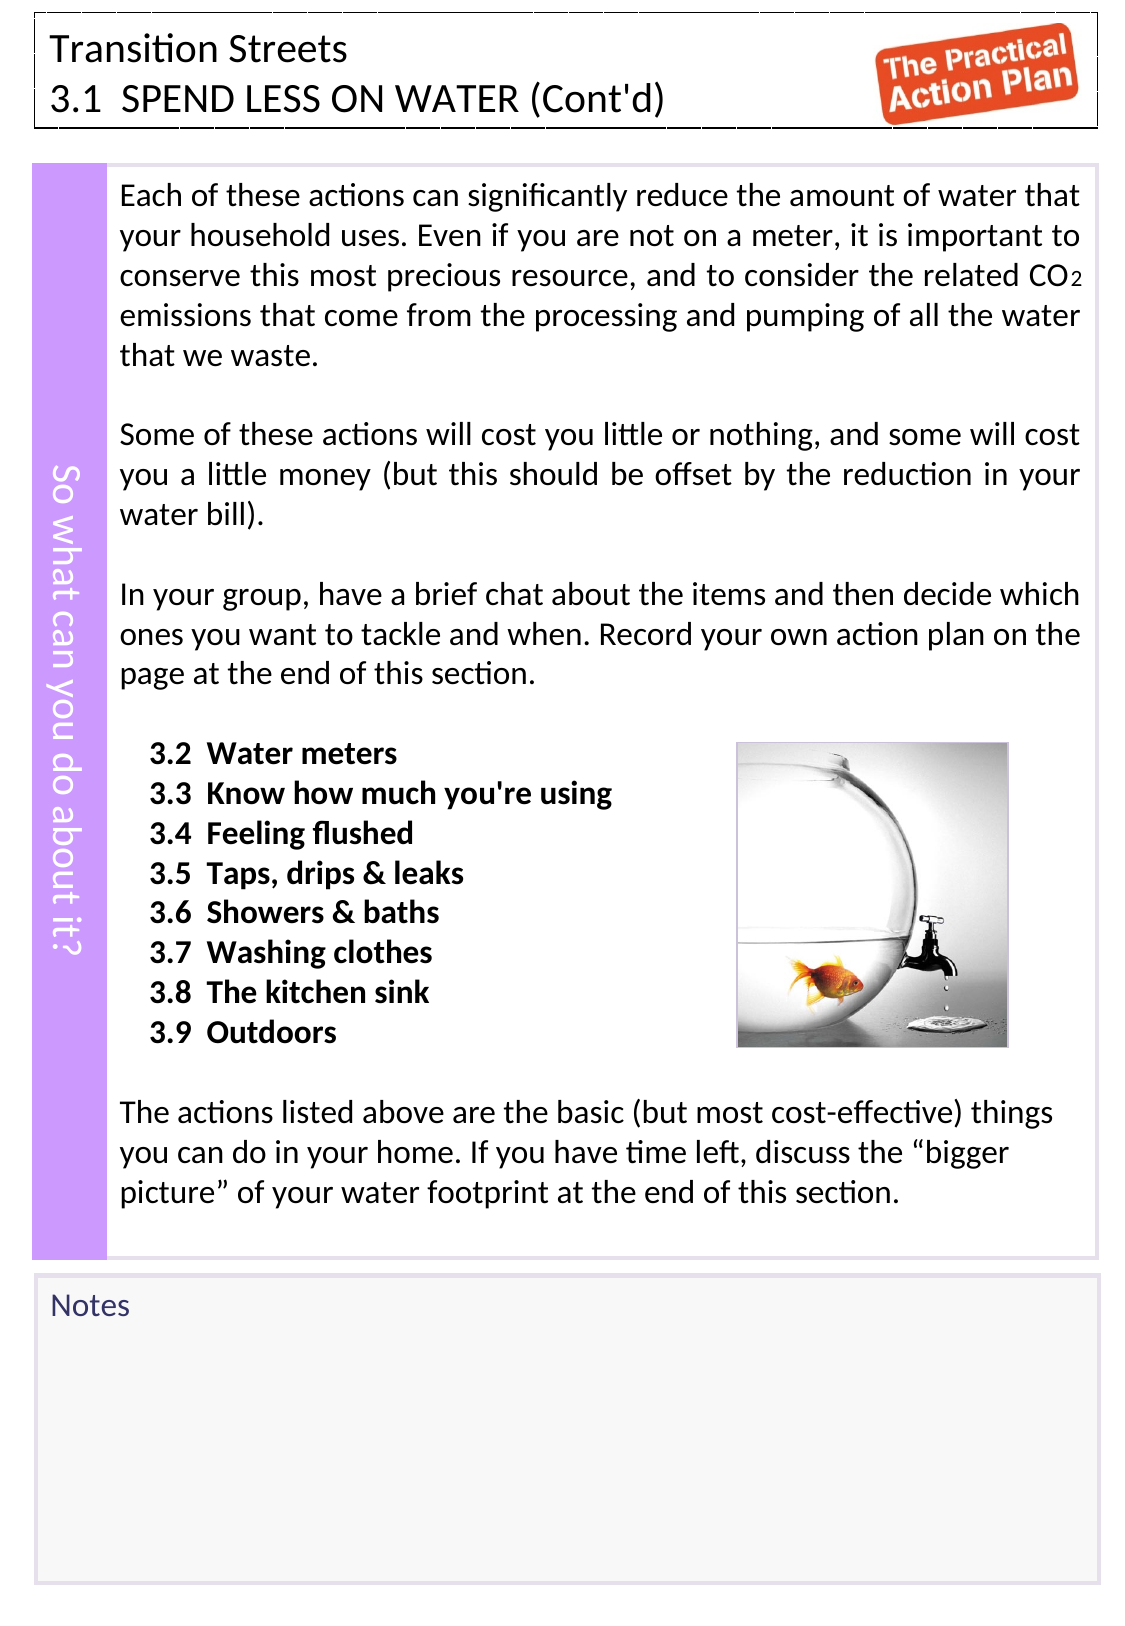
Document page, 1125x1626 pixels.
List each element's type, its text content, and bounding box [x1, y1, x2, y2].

text_box Transition Streets 3.1 SPEND LESS ON WATER (Cont'd) [34, 12, 1098, 129]
picture [737, 743, 1008, 1047]
text_box So what can you do about it? [34, 165, 105, 1258]
text_box Notes [35, 1275, 1099, 1583]
text_box Each of these actions can significantly reduce the amount of water that your household uses. Even if you are not on a meter, it is important to conserve this most precious resource, and to consider the related CO2 emissions that come from the processing and pumping of all the water that we waste. Some of these actions will cost you little or nothing, and some will cost you a little money (but this should be offset by the reduction in your water bill). In your group, have a brief chat about the items and then decide which ones you want to tackle and when. Record your own action plan on the page at the end of this section. 3.2 Water meters 3.3 Know how much you're using 3.4 Feeling flushed 3.5 Taps, drips & leaks 3.6 Showers & baths 3.7 Washing clothes 3.8 The kitchen sink 3.9 Outdoors The actions listed above are the basic (but most cost-effective) things you can do in your home. If you have time left, discuss the “bigger picture” of your water footprint at the end of this section. [105, 165, 1098, 1258]
